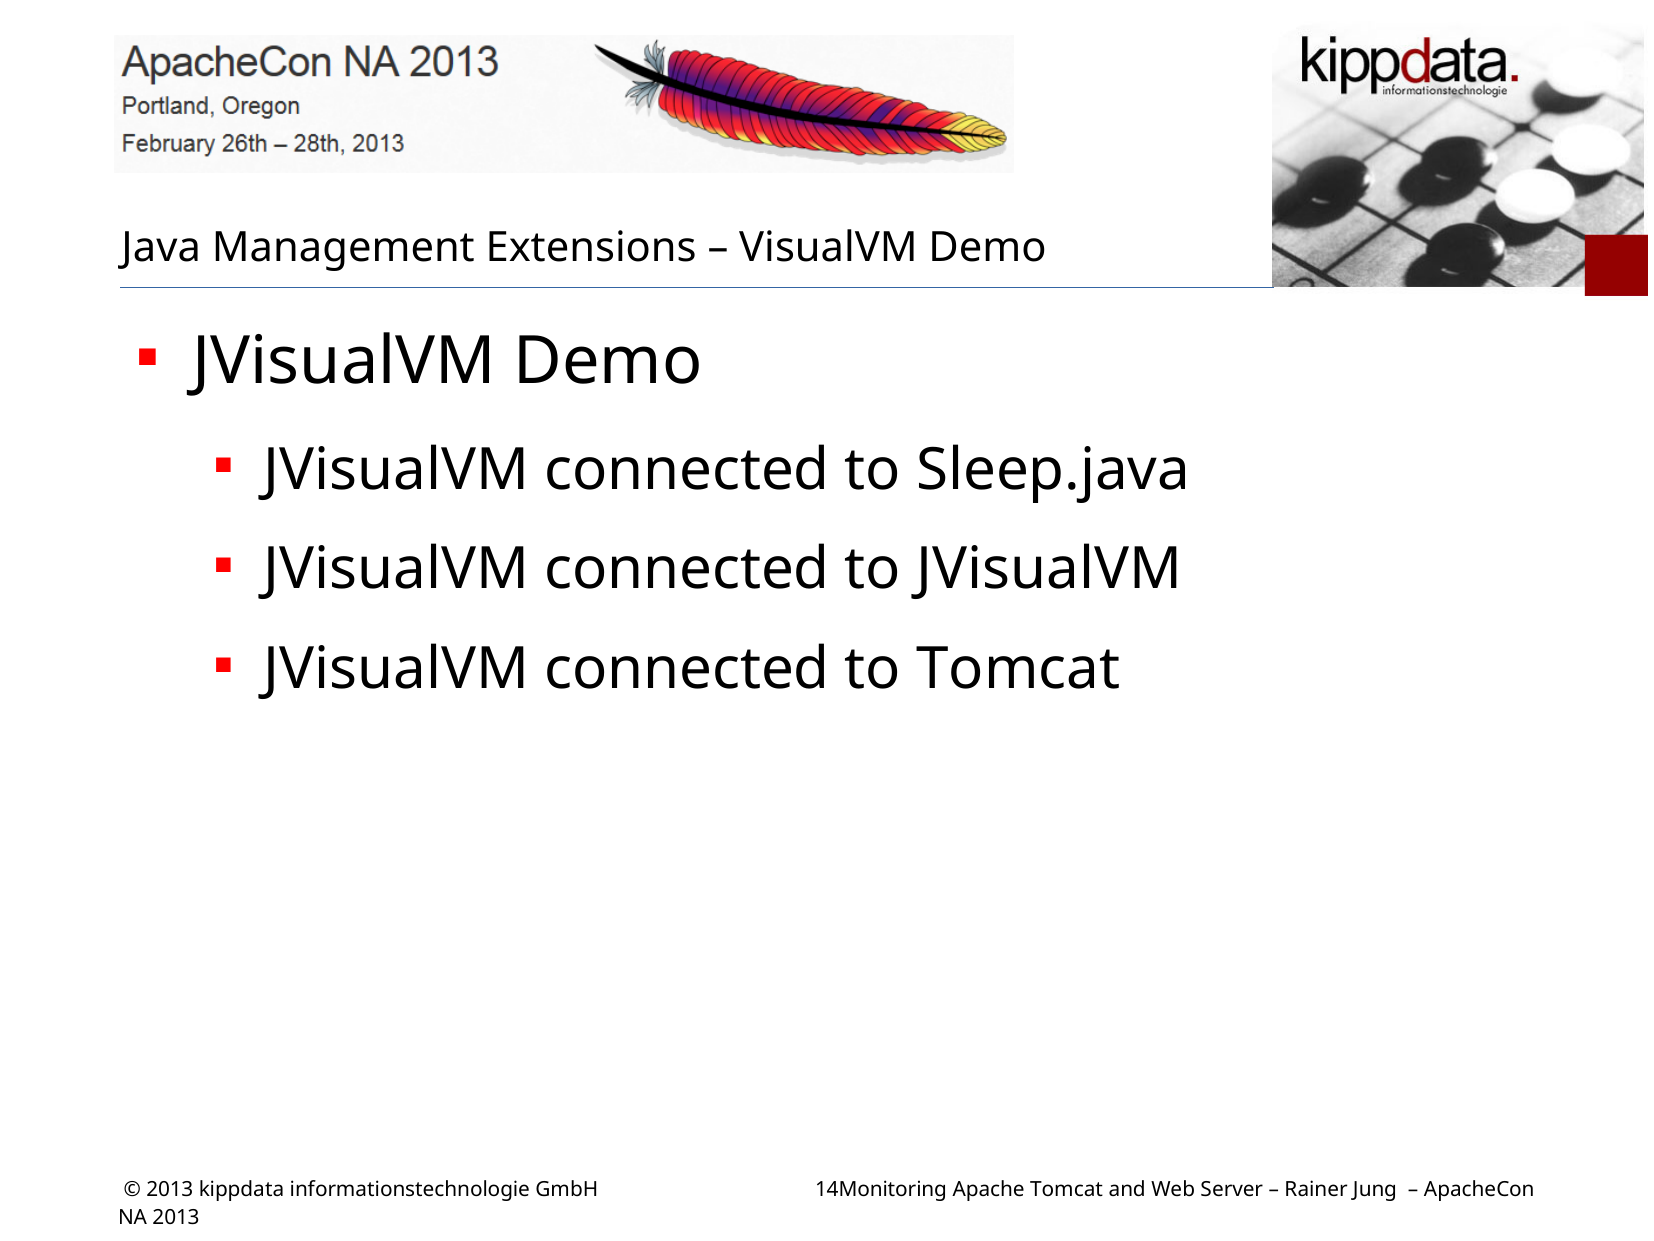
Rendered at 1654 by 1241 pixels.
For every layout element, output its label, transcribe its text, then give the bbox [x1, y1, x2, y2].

list JVisualVM Demo JVisualVM connected to Sleep.java JVisualVM connected to JVisualVM JVisualVM connected to Tomcat [121, 312, 1534, 663]
picture [1272, 5, 1648, 302]
title Java Management Extensions – VisualVM Demo [121, 204, 1242, 286]
picture [114, 35, 1014, 173]
